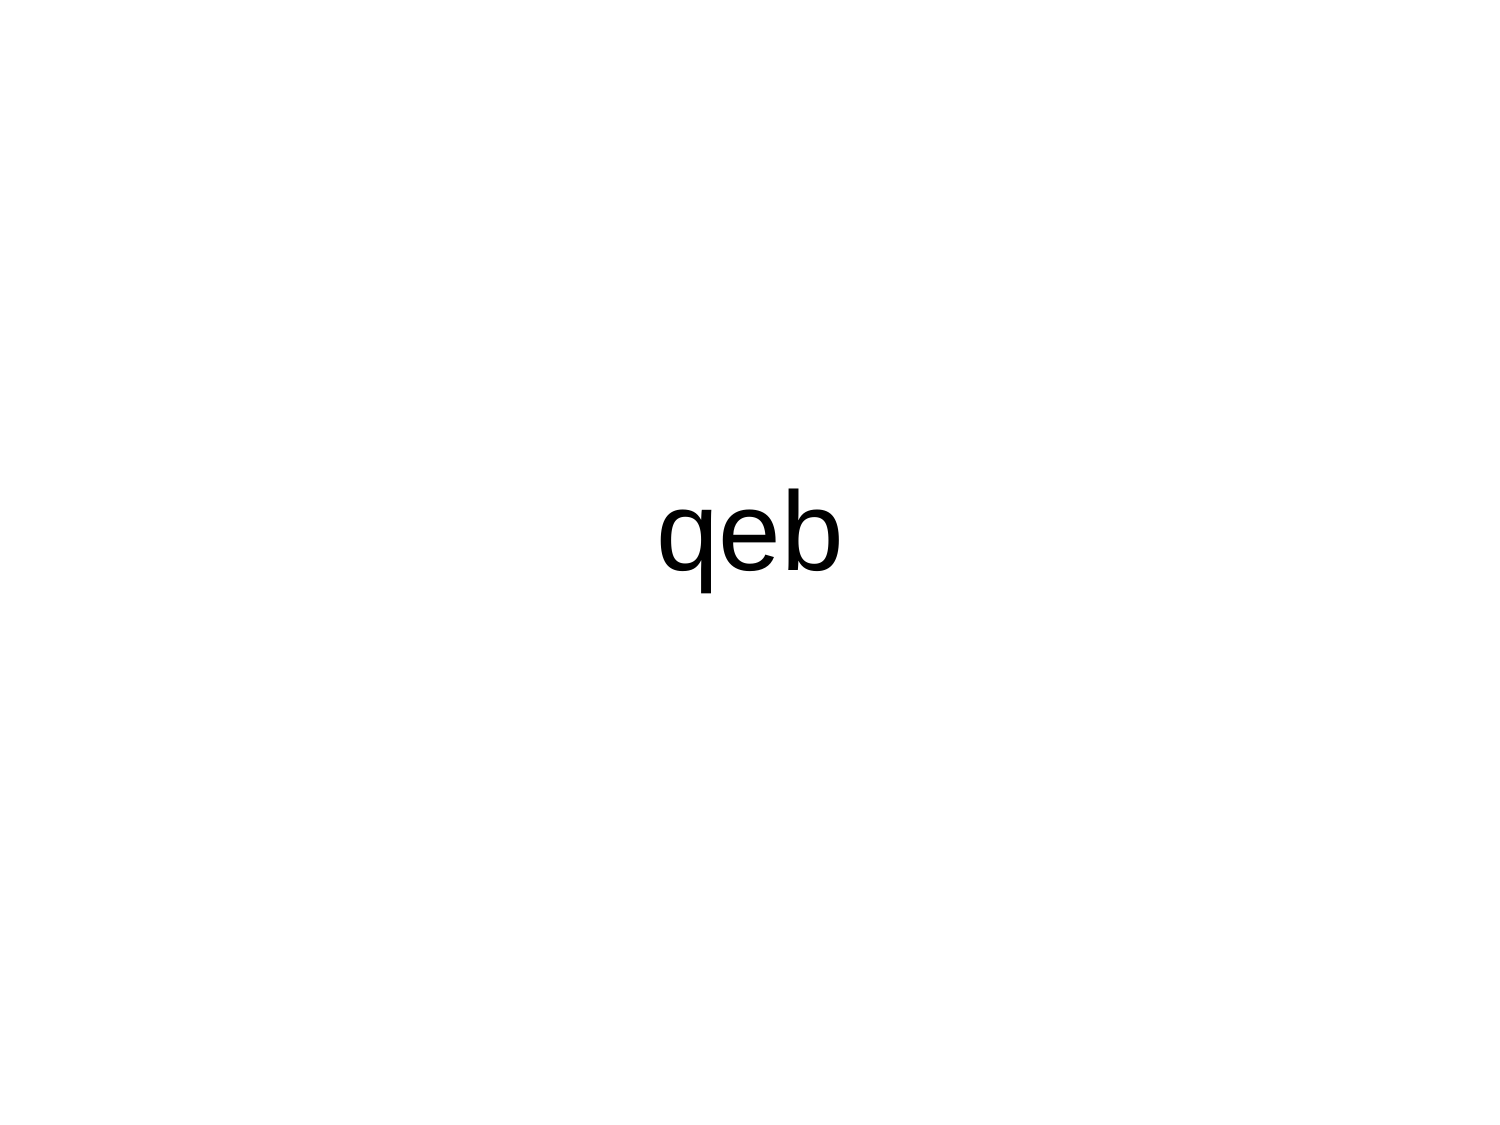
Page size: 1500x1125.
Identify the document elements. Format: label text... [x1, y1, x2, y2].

title qeb [112, 437, 1388, 625]
